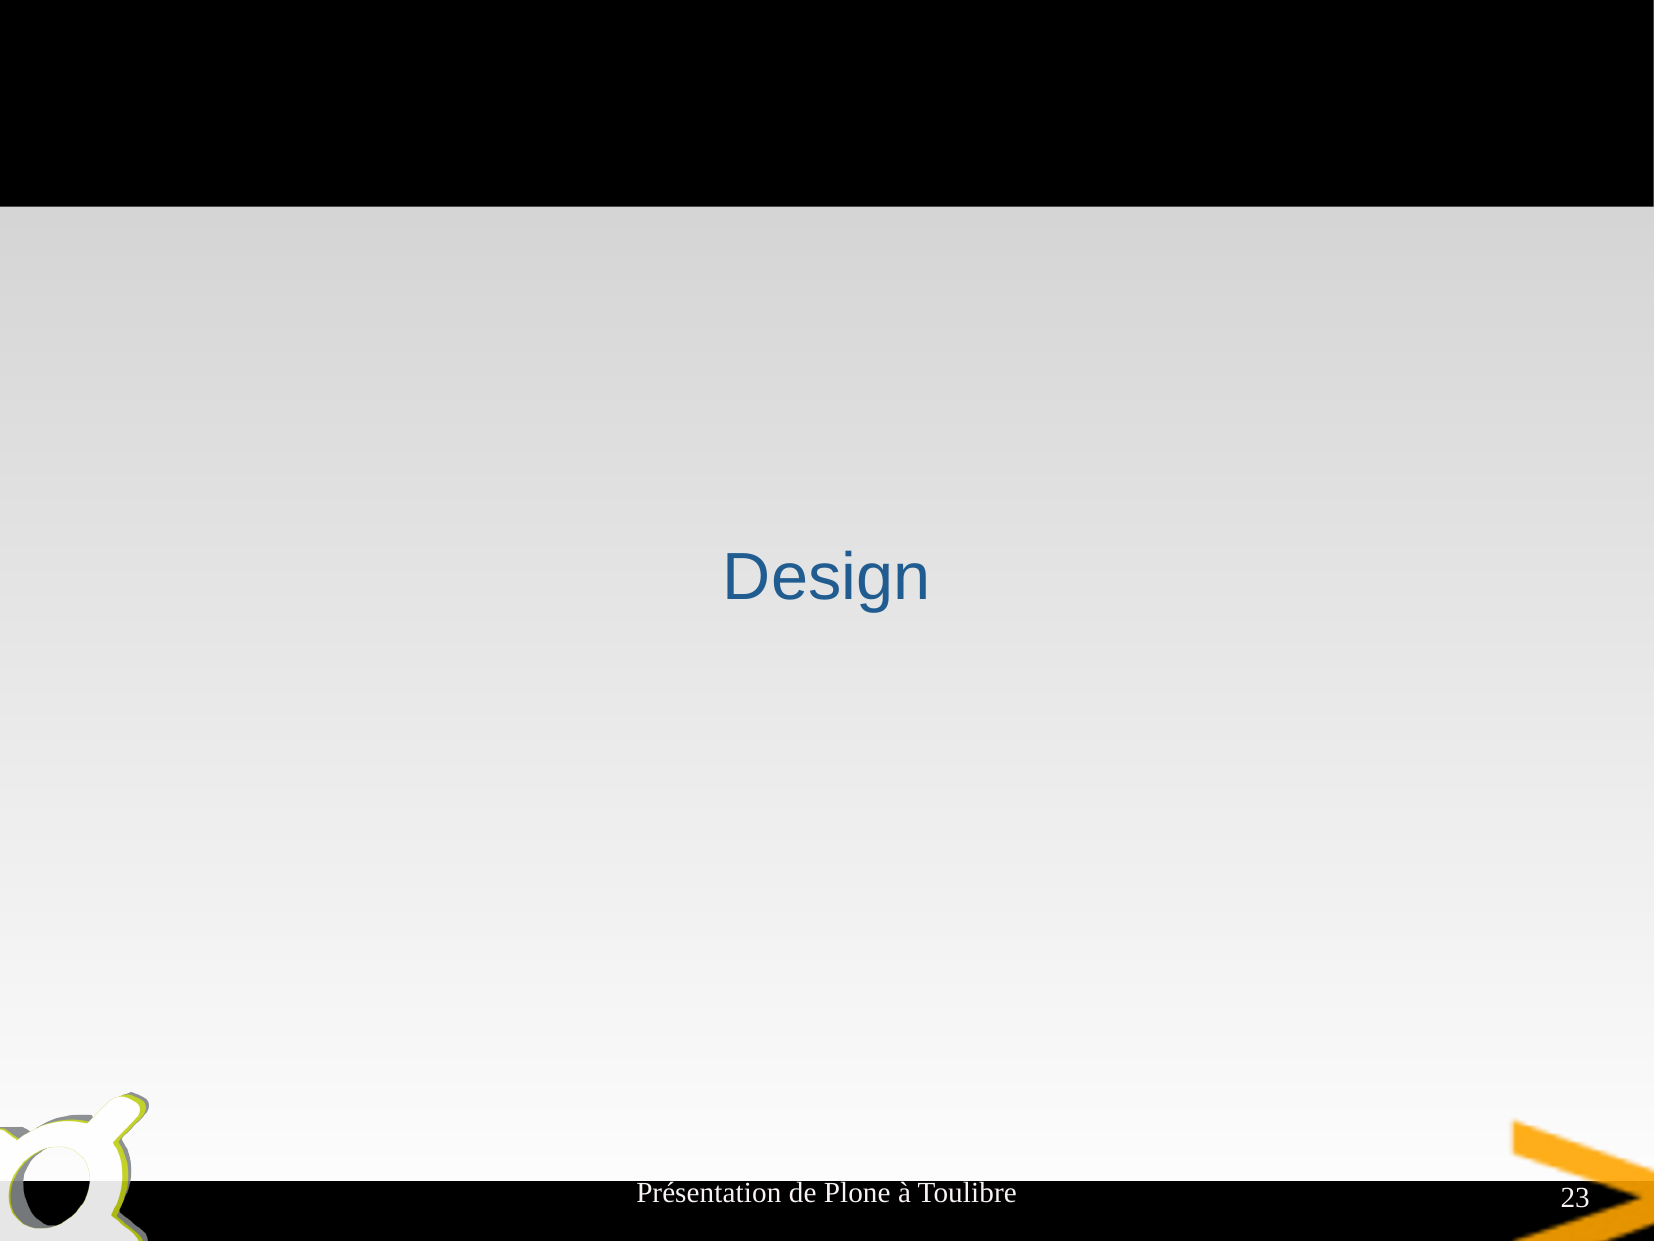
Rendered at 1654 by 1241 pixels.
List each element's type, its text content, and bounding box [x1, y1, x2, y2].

picture [1505, 1181, 1654, 1241]
subtitle Design [177, 29, 1477, 1123]
picture [0, 1181, 149, 1241]
